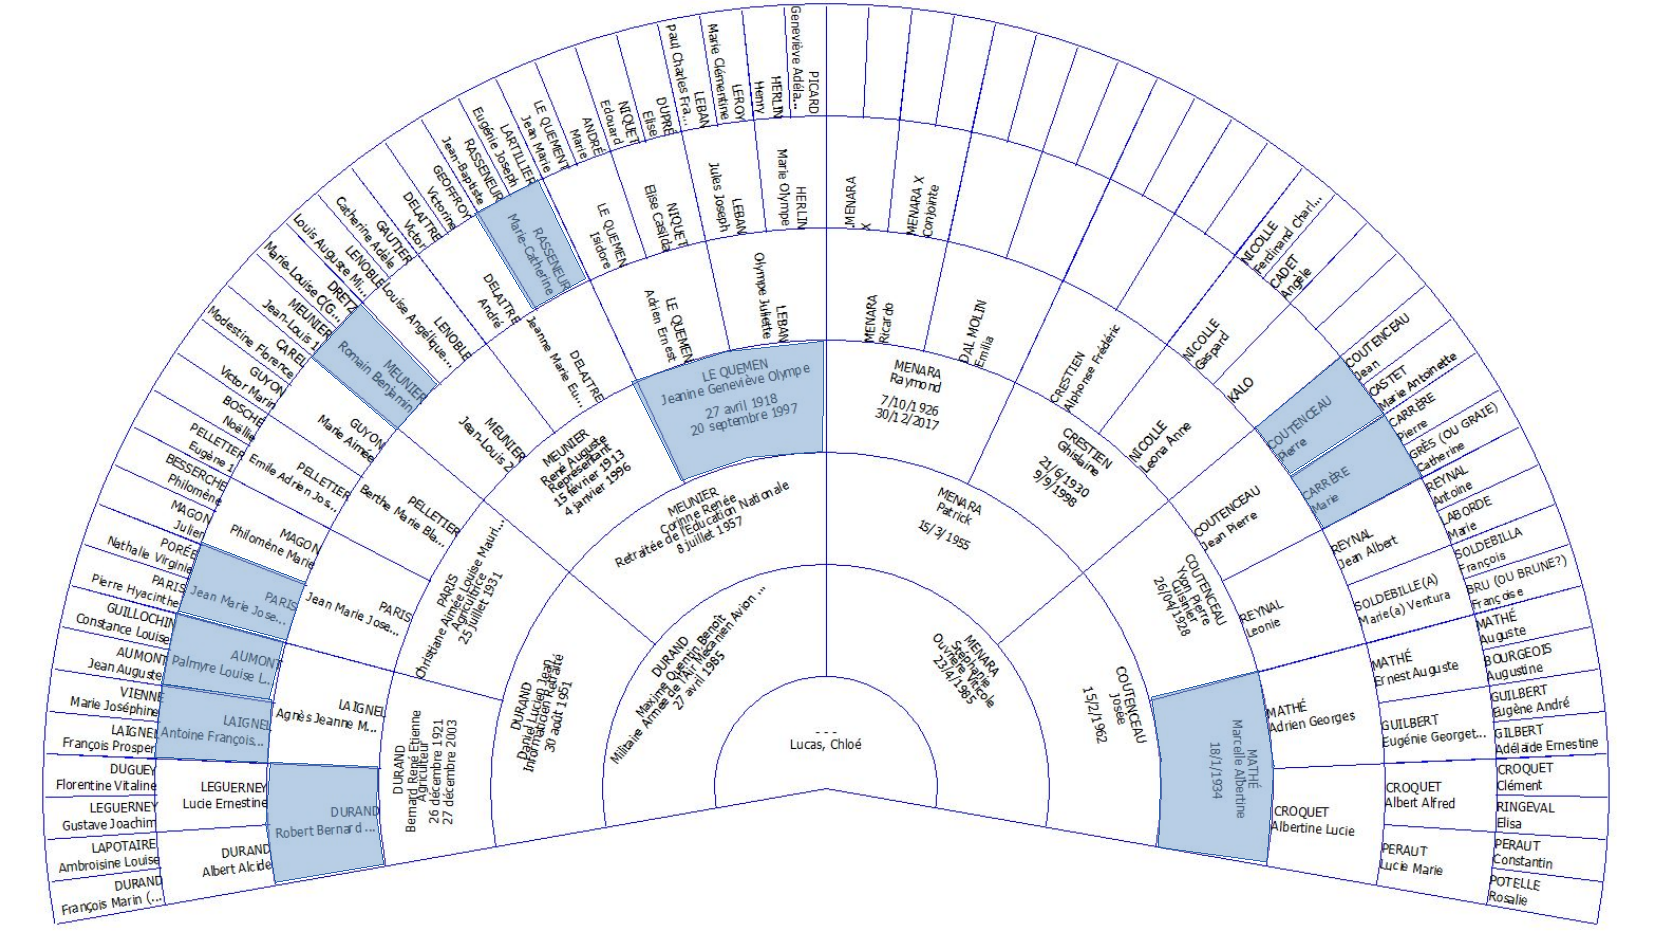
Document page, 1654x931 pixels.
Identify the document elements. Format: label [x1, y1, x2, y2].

text_box [154, 542, 306, 763]
text_box [1151, 670, 1275, 862]
text_box [474, 179, 586, 309]
text_box [265, 762, 384, 883]
text_box [631, 341, 824, 481]
picture [36, 0, 1617, 931]
text_box [311, 304, 437, 430]
text_box [1255, 356, 1423, 528]
